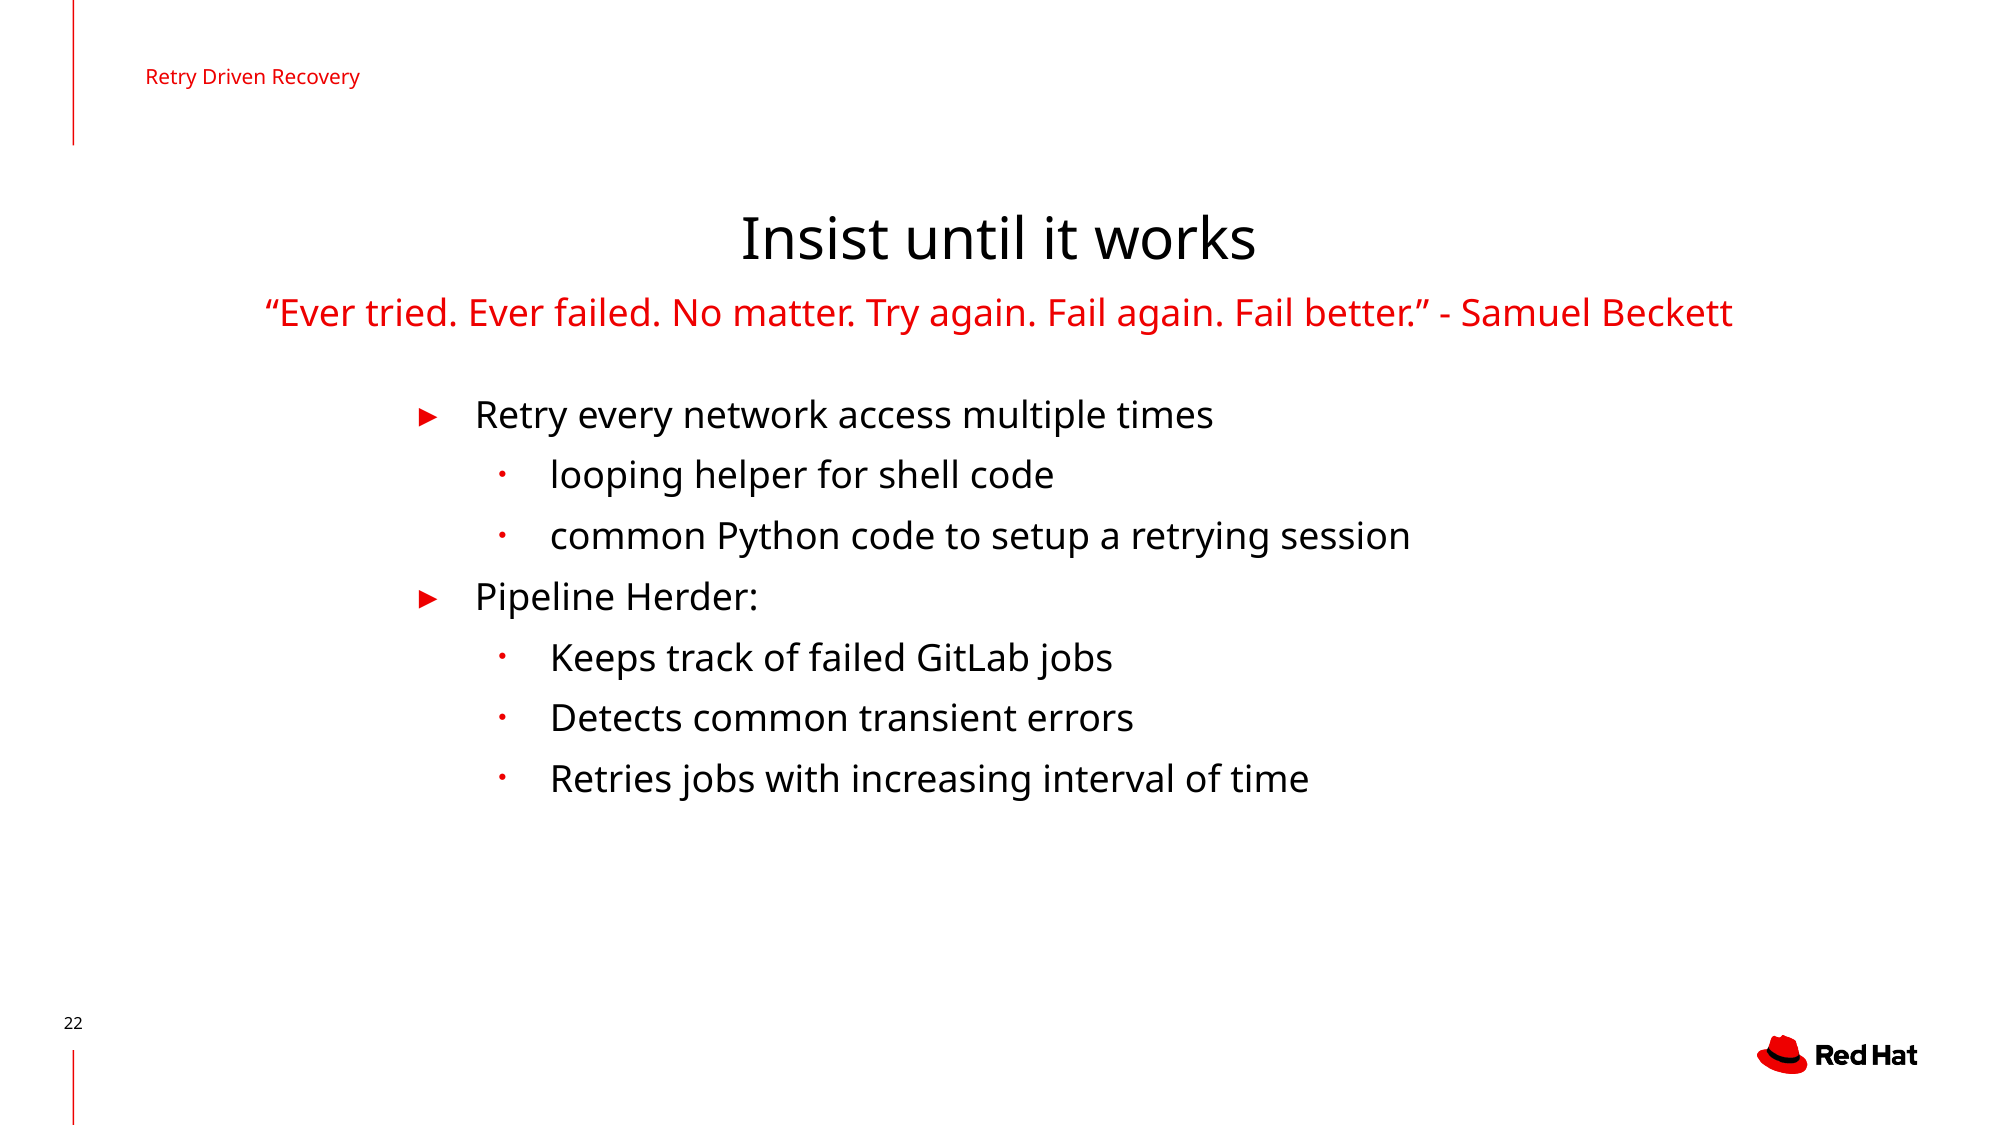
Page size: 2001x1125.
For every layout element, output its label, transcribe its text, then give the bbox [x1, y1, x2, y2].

subtitle Retry Driven Recovery [73, 9, 919, 143]
picture [1757, 1035, 1918, 1074]
subtitle “Ever tried. Ever failed. No matter. Try again. Fail again. Fail better.” - Samuel Beckett [145, 271, 1855, 320]
list Retry every network access multiple times looping helper for shell code common Python code to setup a retrying session Pipeline Herder: Keeps track of failed GitLab jobs Detects common transient errors Retries jobs with increasing interval of time [399, 375, 1600, 975]
slide_number <number> [13, 1012, 134, 1036]
title Insist until it works [145, 180, 1855, 271]
